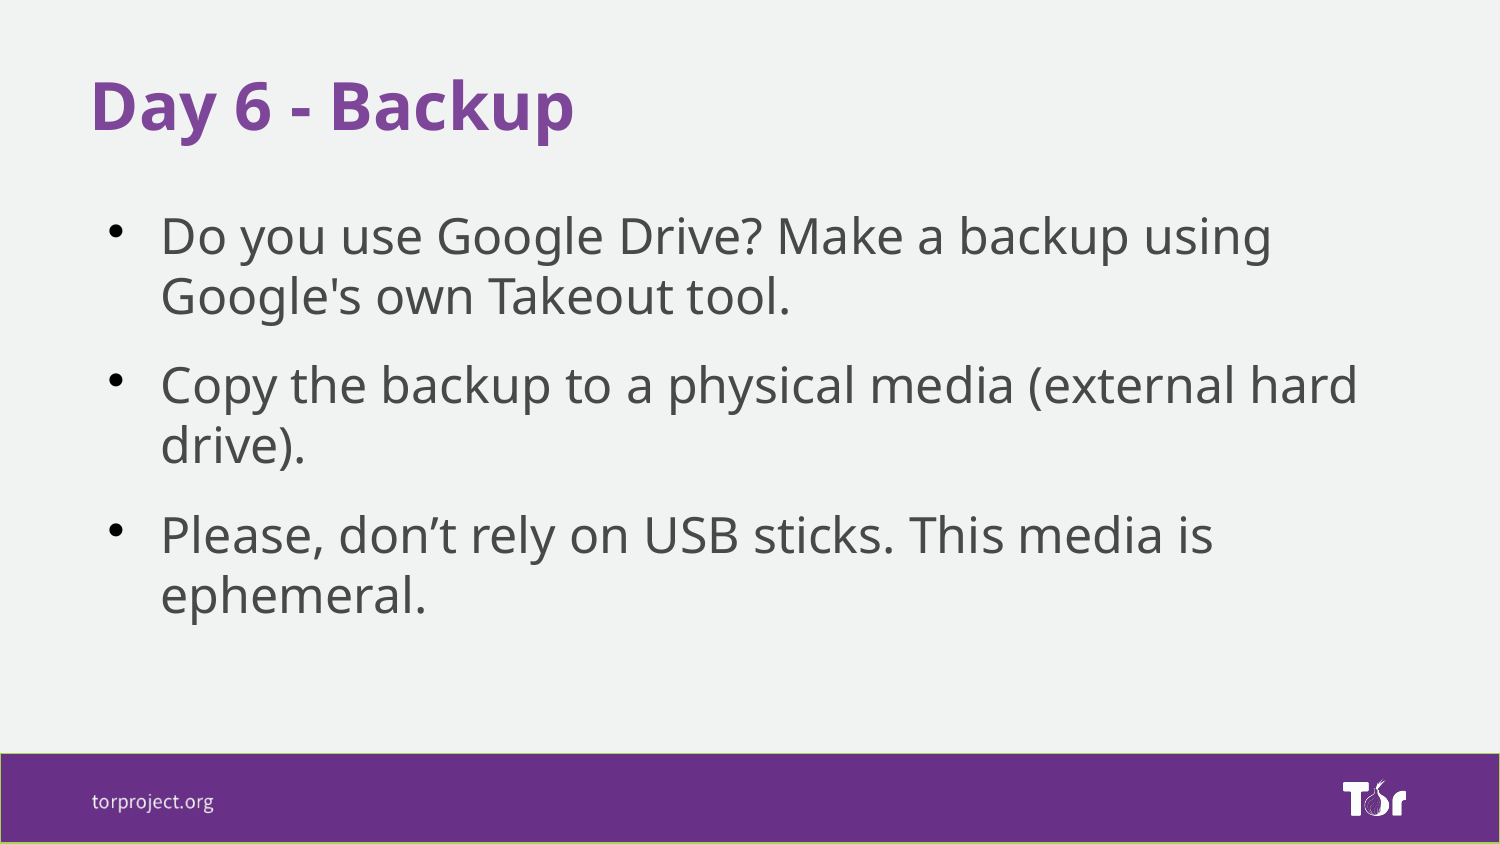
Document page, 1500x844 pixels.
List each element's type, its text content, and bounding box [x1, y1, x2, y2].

text_box Do you use Google Drive? Make a backup using Google's own Takeout tool. Copy the backup to a physical media (external hard drive). Please, don’t rely on USB sticks. This media is ephemeral. [74, 196, 1425, 754]
picture [75, 780, 604, 821]
picture [1343, 778, 1406, 816]
text_box Day 6 - Backup [74, 33, 1425, 174]
